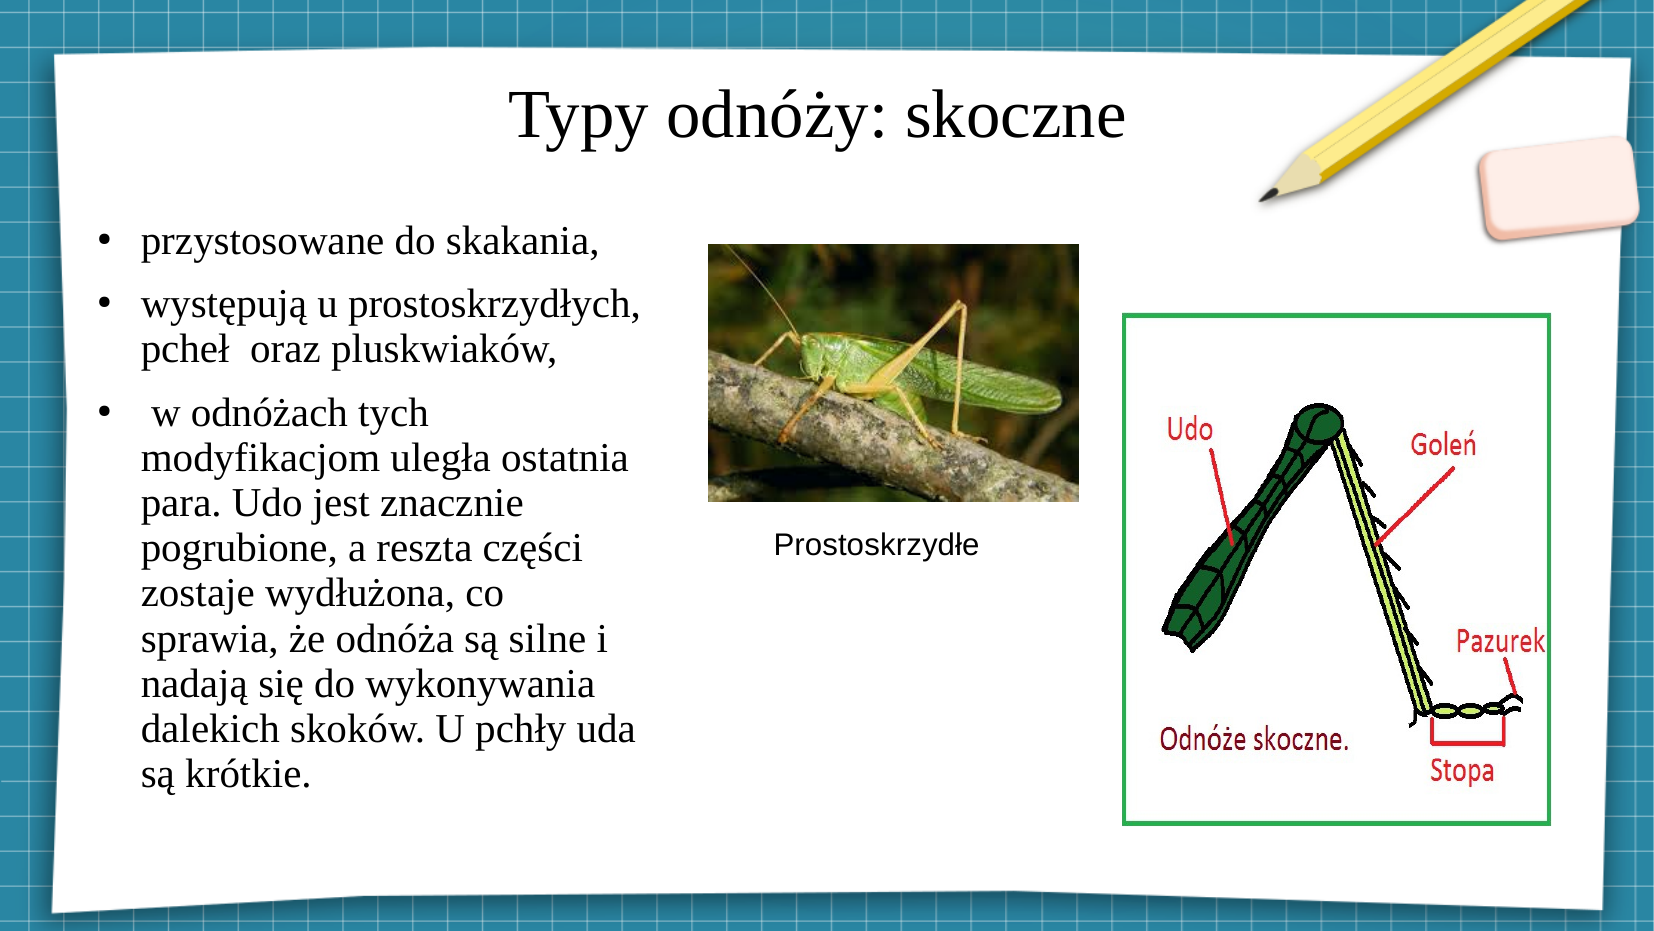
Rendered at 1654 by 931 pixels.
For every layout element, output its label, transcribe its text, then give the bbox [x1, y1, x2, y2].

picture [0, 0, 1654, 931]
list Prostoskrzydłe [277, 480, 1004, 739]
title Typy odnóży: skoczne [82, 37, 1571, 193]
list przystosowane do skakania, występują u prostoskrzydłych, pcheł oraz pluskwiaków, w odnóżach tych modyfikacjom uległa ostatnia para. Udo jest znacznie pogrubione, a reszta części zostaje wydłużona, co sprawia, że odnóża są silne i nadają się do wykonywania dalekich skoków. U pchły uda są krótkie. [82, 217, 650, 798]
